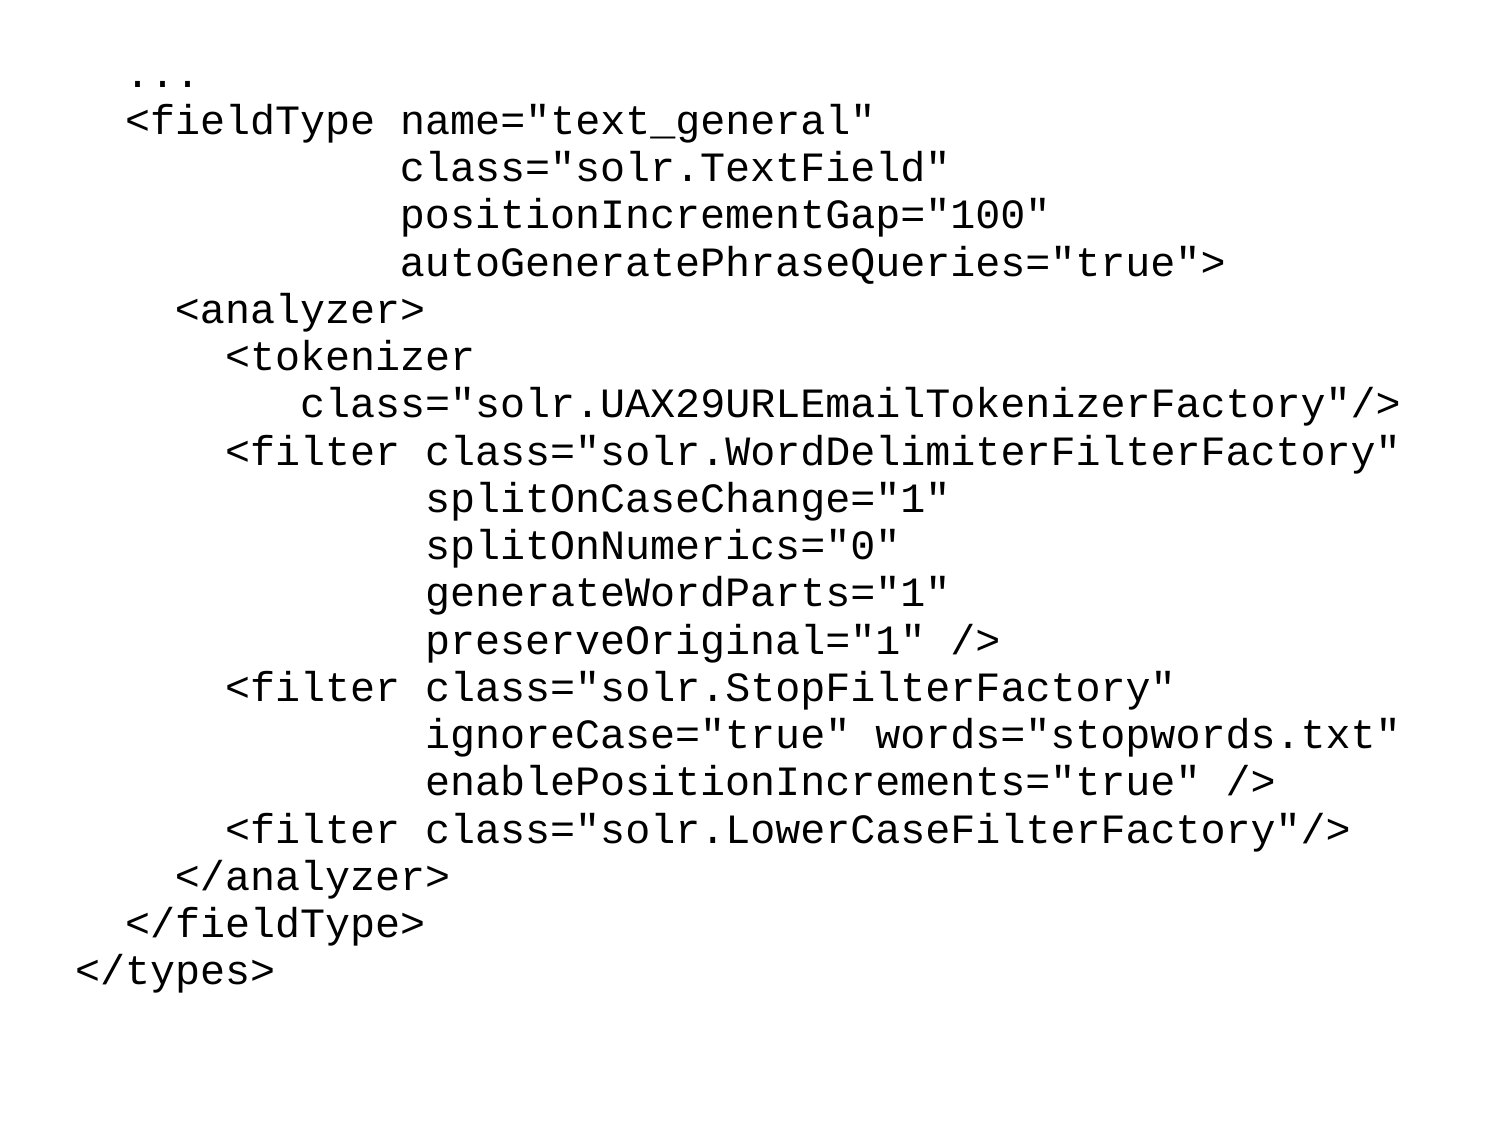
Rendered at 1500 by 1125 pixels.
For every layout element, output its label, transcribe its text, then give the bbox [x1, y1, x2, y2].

subtitle ... <fieldType name="text_general" class="solr.TextField" positionIncrementGap="100" autoGeneratePhraseQueries="true"> <analyzer> <tokenizer class="solr.UAX29URLEmailTokenizerFactory"/> <filter class="solr.WordDelimiterFilterFactory" splitOnCaseChange="1" splitOnNumerics="0" generateWordParts="1" preserveOriginal="1" /> <filter class="solr.StopFilterFactory" ignoreCase="true" words="stopwords.txt" enablePositionIncrements="true" /> <filter class="solr.LowerCaseFilterFactory"/> </analyzer> </fieldType> </types> [75, 45, 1425, 1005]
